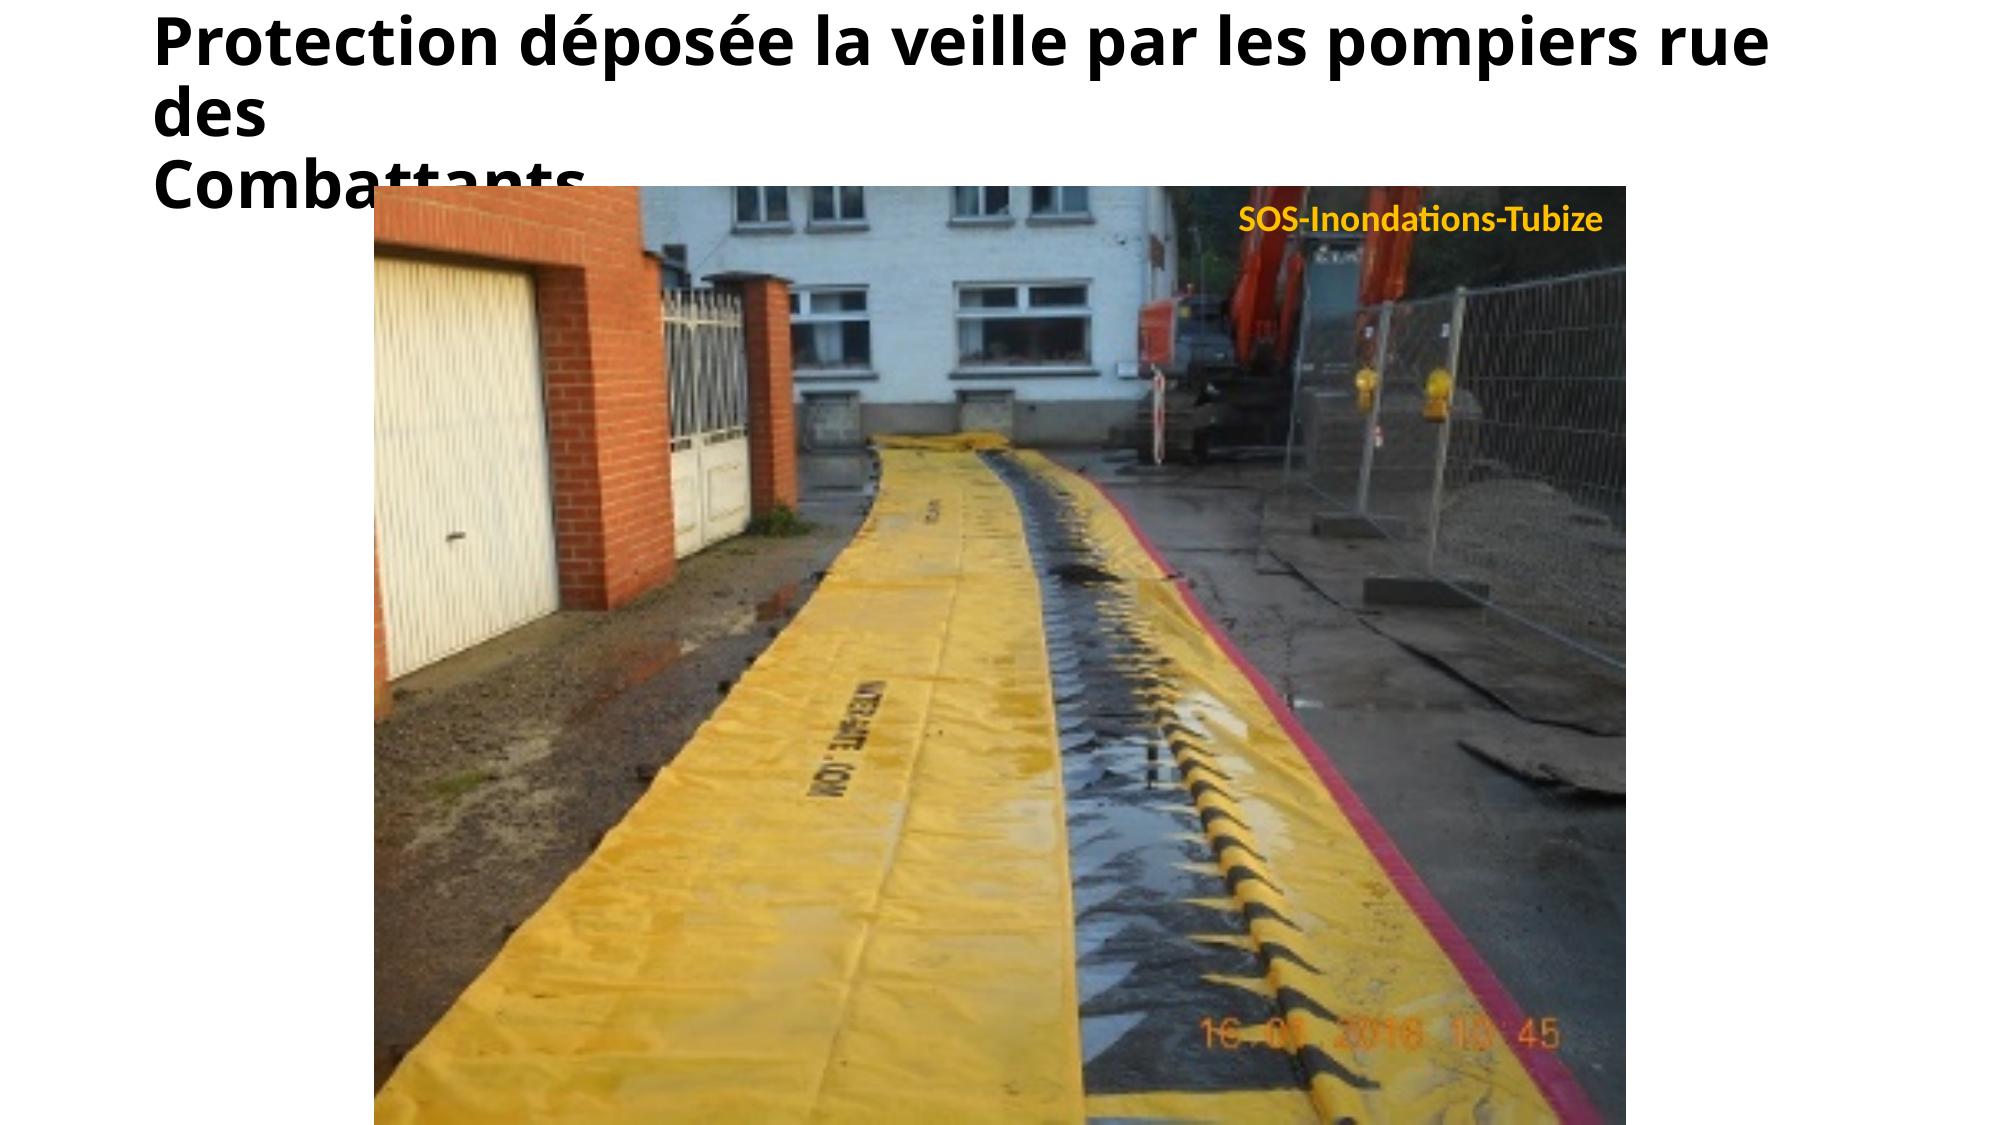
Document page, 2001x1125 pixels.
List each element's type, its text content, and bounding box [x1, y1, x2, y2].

title Protection déposée la veille par les pompiers rue des Combattants. [137, 0, 1863, 212]
text_box SOS-Inondations-Tubize [1223, 186, 1626, 248]
picture [374, 186, 1626, 1125]
